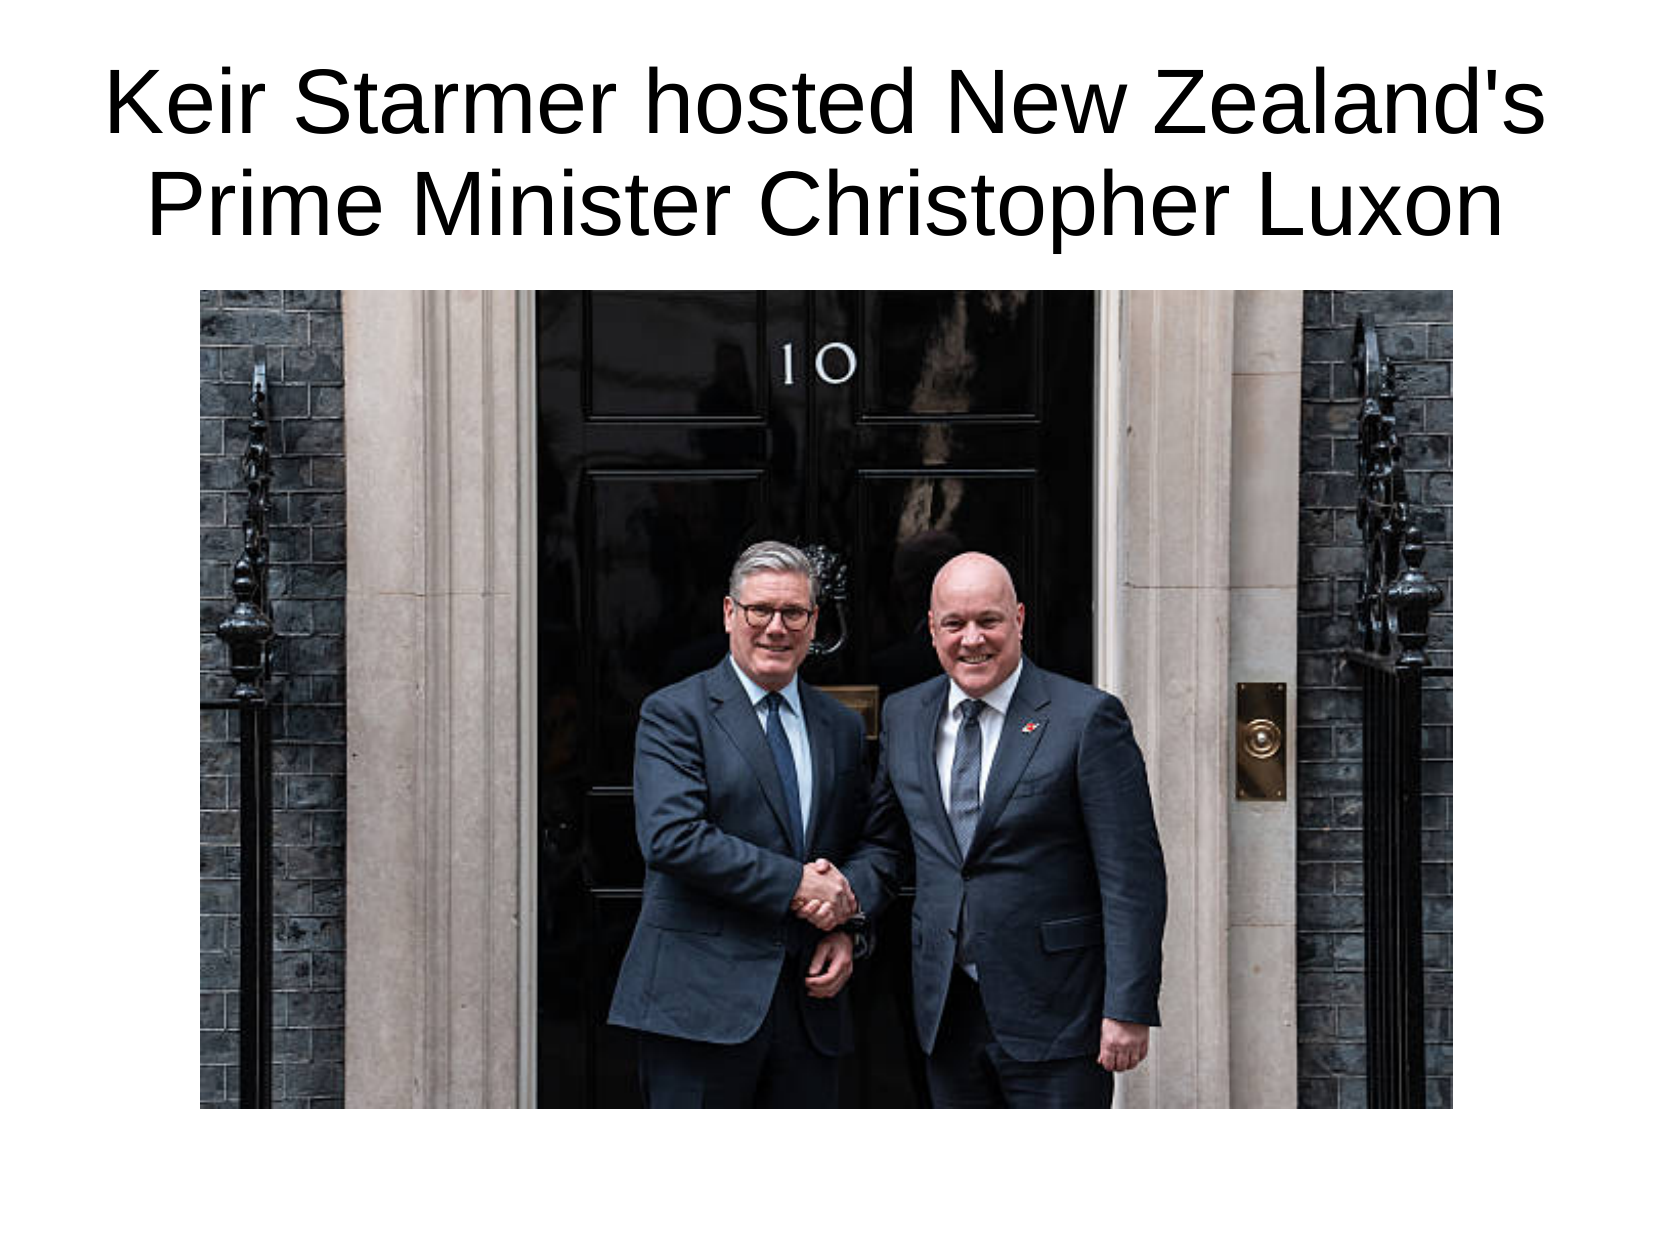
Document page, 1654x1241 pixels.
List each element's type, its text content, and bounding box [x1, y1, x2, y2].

title Keir Starmer hosted New Zealand's Prime Minister Christopher Luxon [82, 49, 1571, 257]
picture [200, 290, 1453, 1109]
